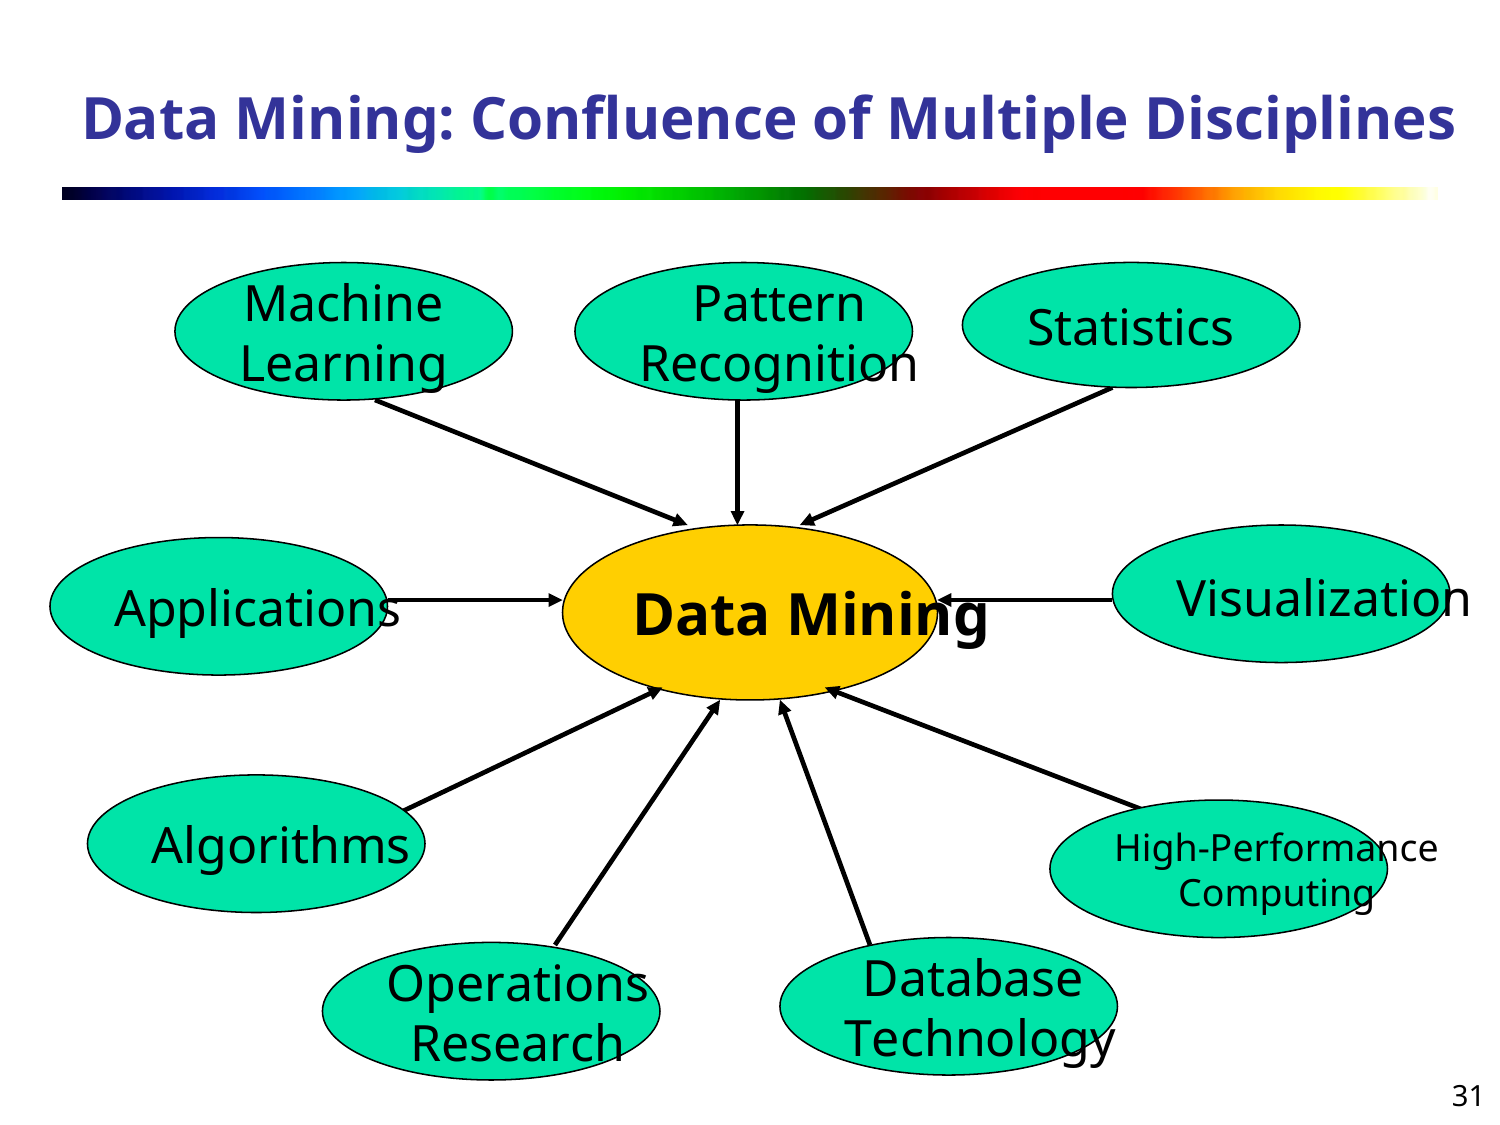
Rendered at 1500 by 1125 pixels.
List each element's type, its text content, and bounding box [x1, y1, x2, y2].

title Data Mining: Confluence of Multiple Disciplines [62, 29, 1475, 196]
text_box High-Performance Computing [1049, 800, 1388, 938]
text_box Applications [49, 537, 387, 676]
text_box Visualization [1112, 525, 1450, 663]
text_box Data Mining [562, 524, 938, 700]
text_box Operations Research [322, 942, 661, 1081]
text_box Statistics [962, 262, 1300, 388]
text_box Pattern Recognition [574, 262, 913, 401]
text_box Database Technology [779, 937, 1118, 1076]
text_box <number> [1187, 1050, 1500, 1125]
text_box Machine Learning [174, 262, 513, 401]
text_box Algorithms [87, 774, 426, 913]
